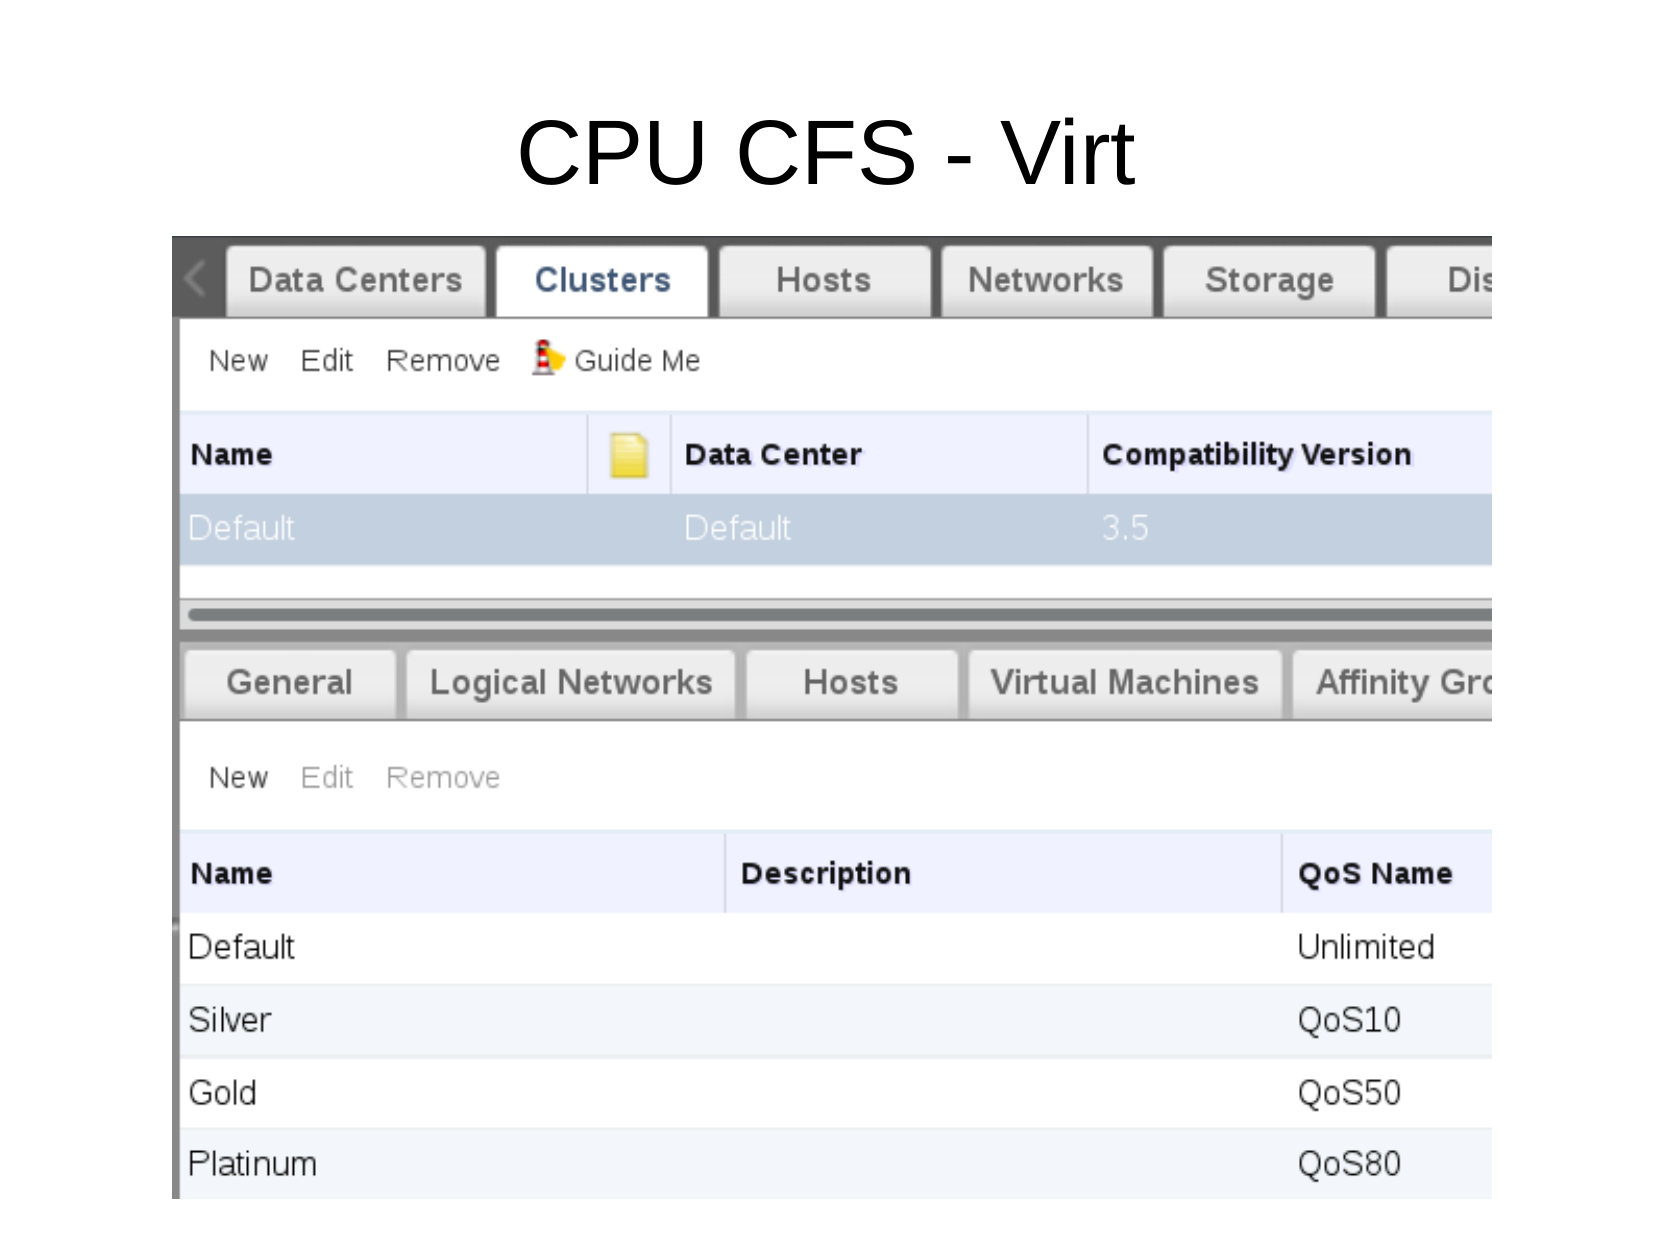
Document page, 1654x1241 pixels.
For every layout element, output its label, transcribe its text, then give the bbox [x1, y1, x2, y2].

picture [172, 236, 1492, 1199]
title CPU CFS - Virt [82, 49, 1571, 257]
